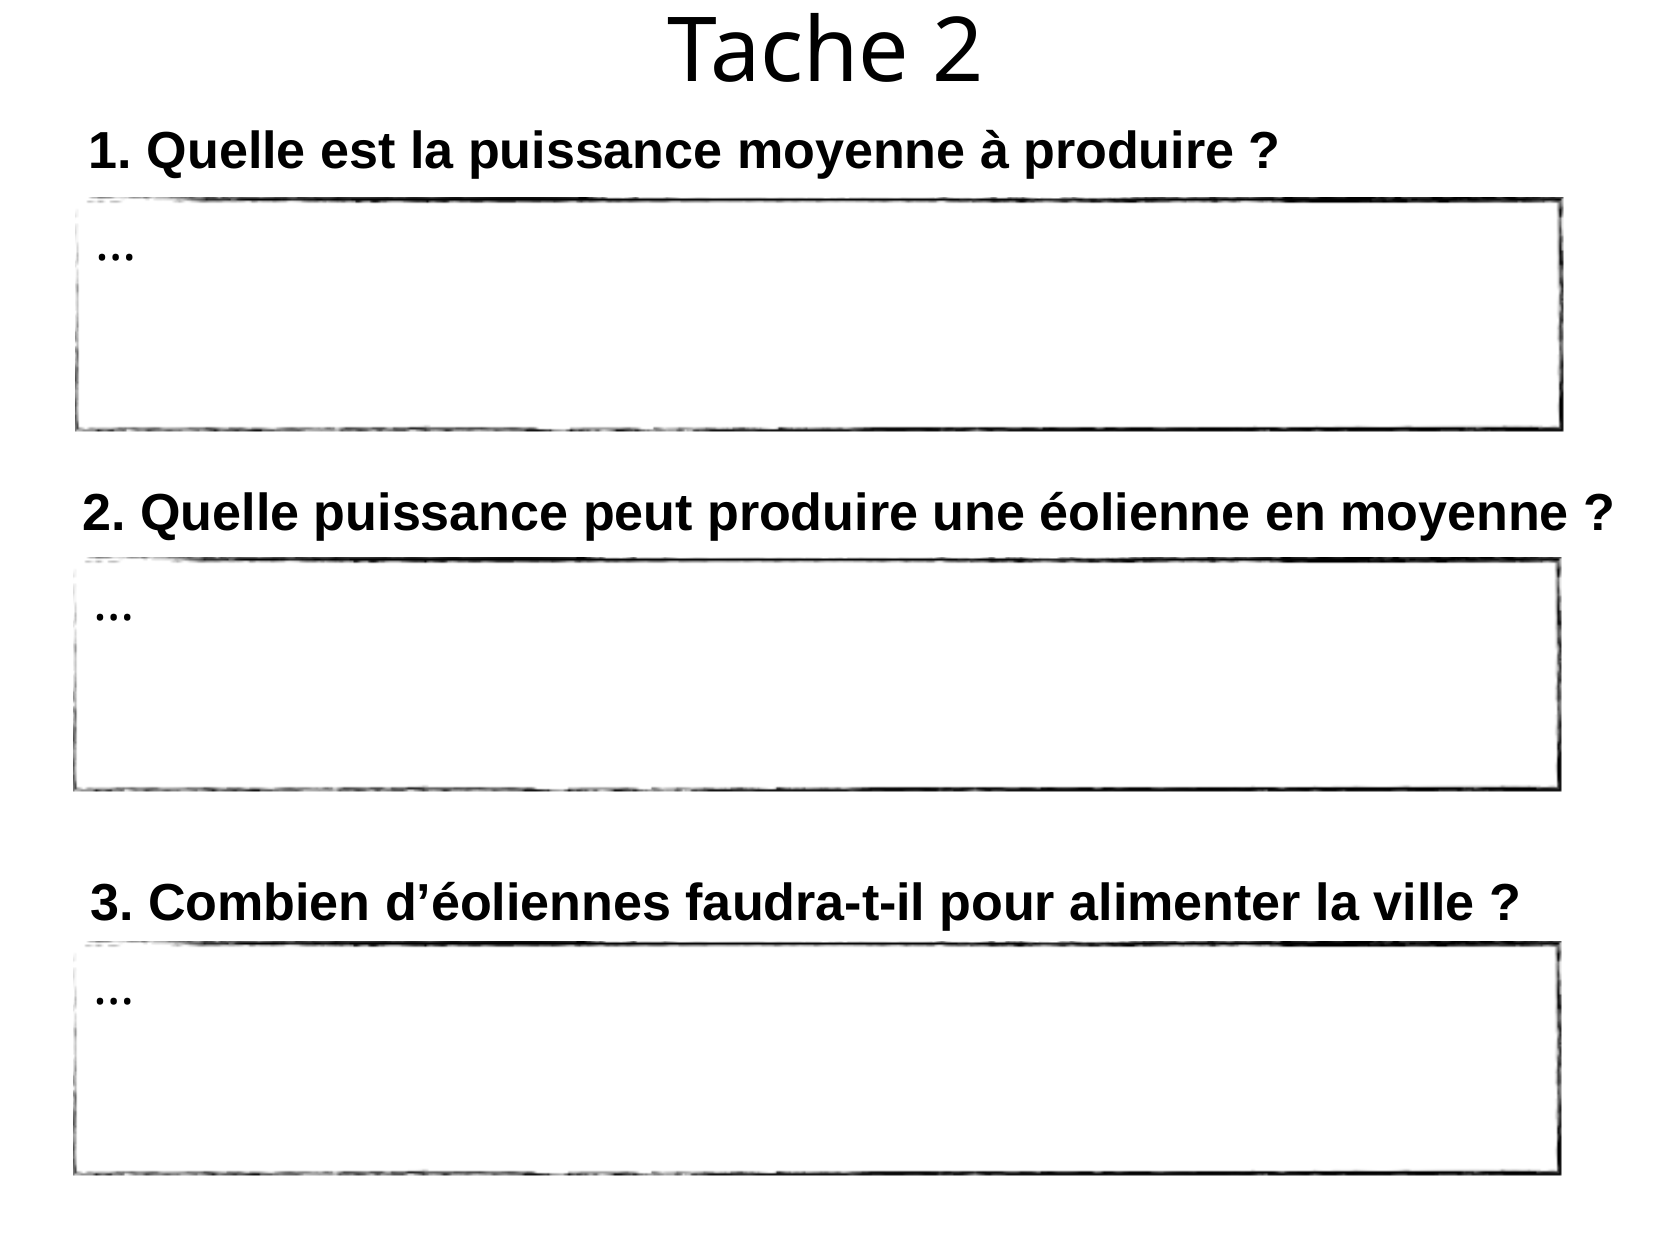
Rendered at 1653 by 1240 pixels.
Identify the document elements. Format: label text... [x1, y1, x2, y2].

text_box 1. Quelle est la puissance moyenne à produire ? [81, 109, 1289, 186]
text_box 2. Quelle puissance peut produire une éolienne en moyenne ? [75, 471, 1653, 549]
title Tache 2 [83, 0, 1568, 105]
picture [73, 557, 1564, 794]
picture [75, 197, 1566, 434]
picture [73, 941, 1564, 1178]
text_box 3. Combien d’éoliennes faudra-t-il pour alimenter la ville ? [83, 860, 1647, 938]
